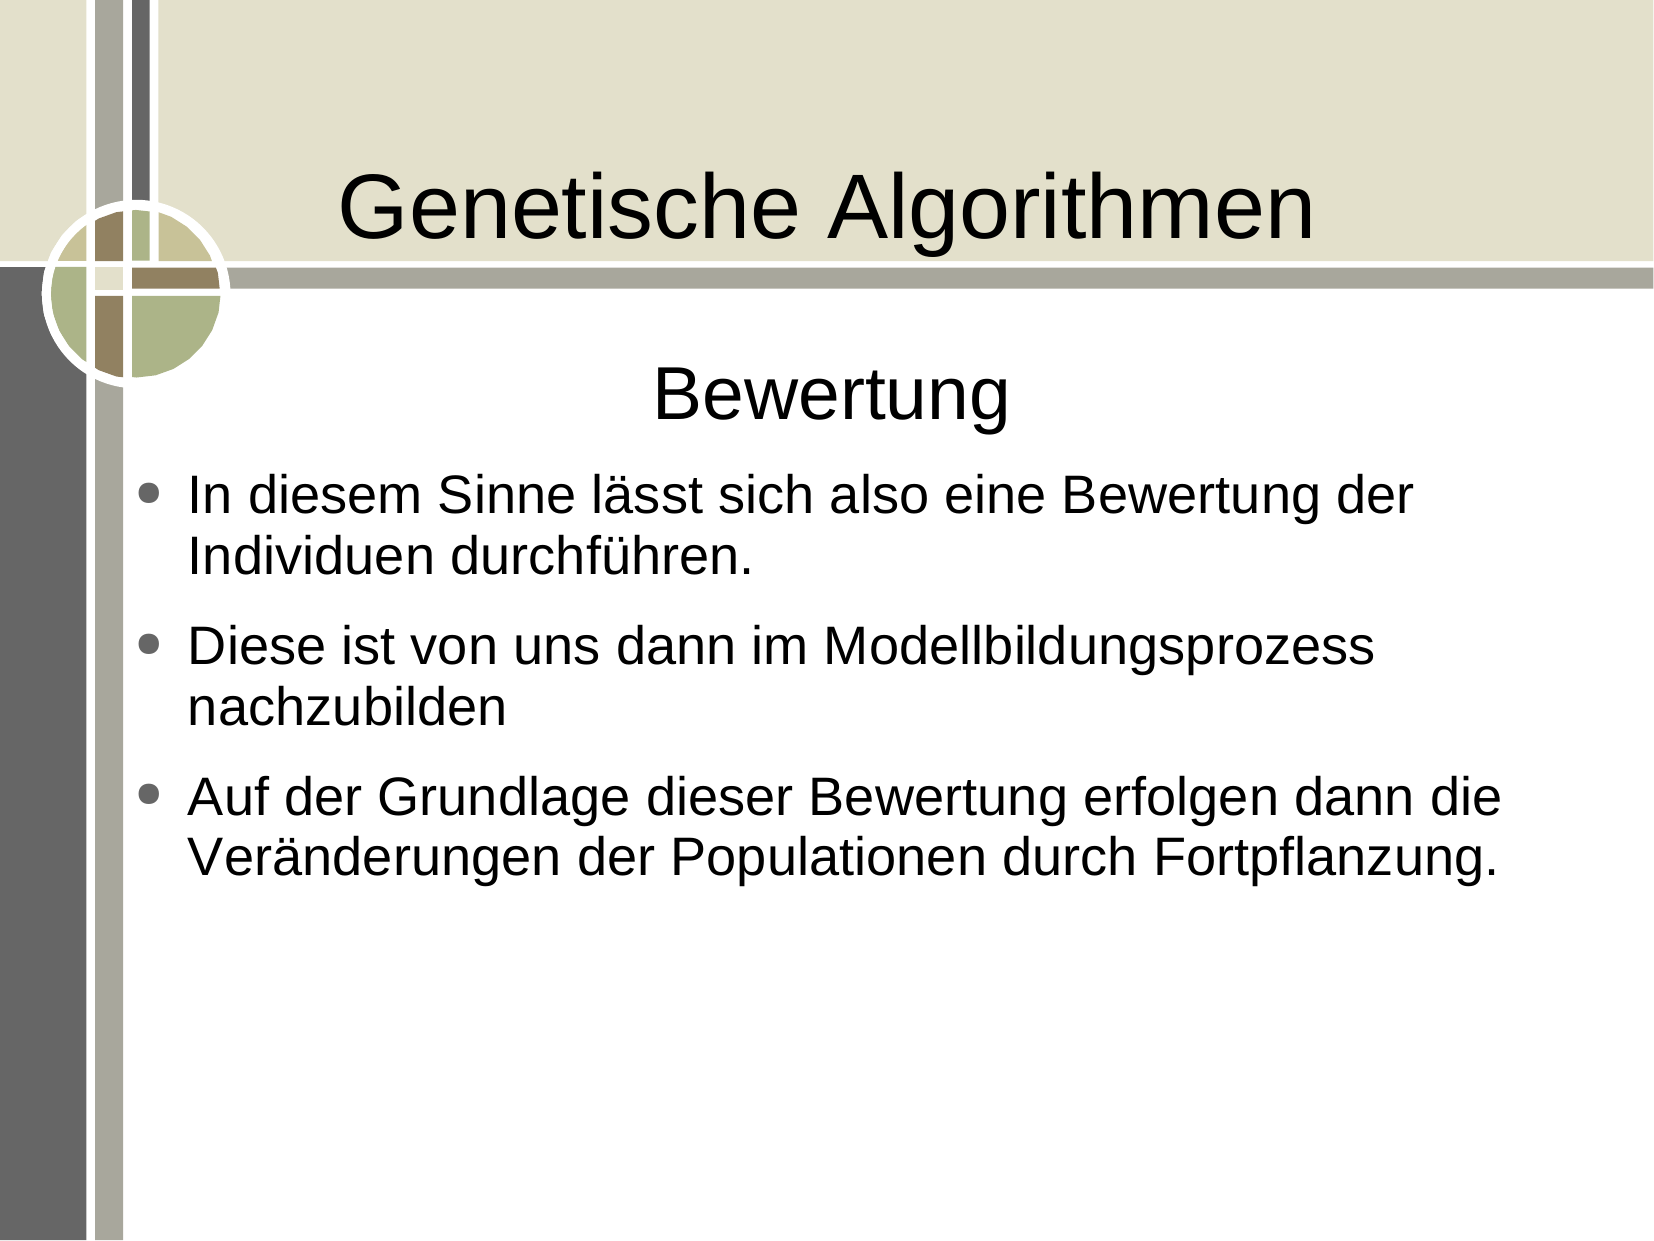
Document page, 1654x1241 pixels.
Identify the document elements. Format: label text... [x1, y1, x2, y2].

list Bewertung In diesem Sinne lässt sich also eine Bewertung der Individuen durchführen. Diese ist von uns dann im Modellbildungsprozess nachzubilden Auf der Grundlage dieser Bewertung erfolgen dann die Veränderungen der Populationen durch Fortpflanzung. [117, 351, 1530, 1133]
title Genetische Algorithmen [121, 102, 1534, 311]
